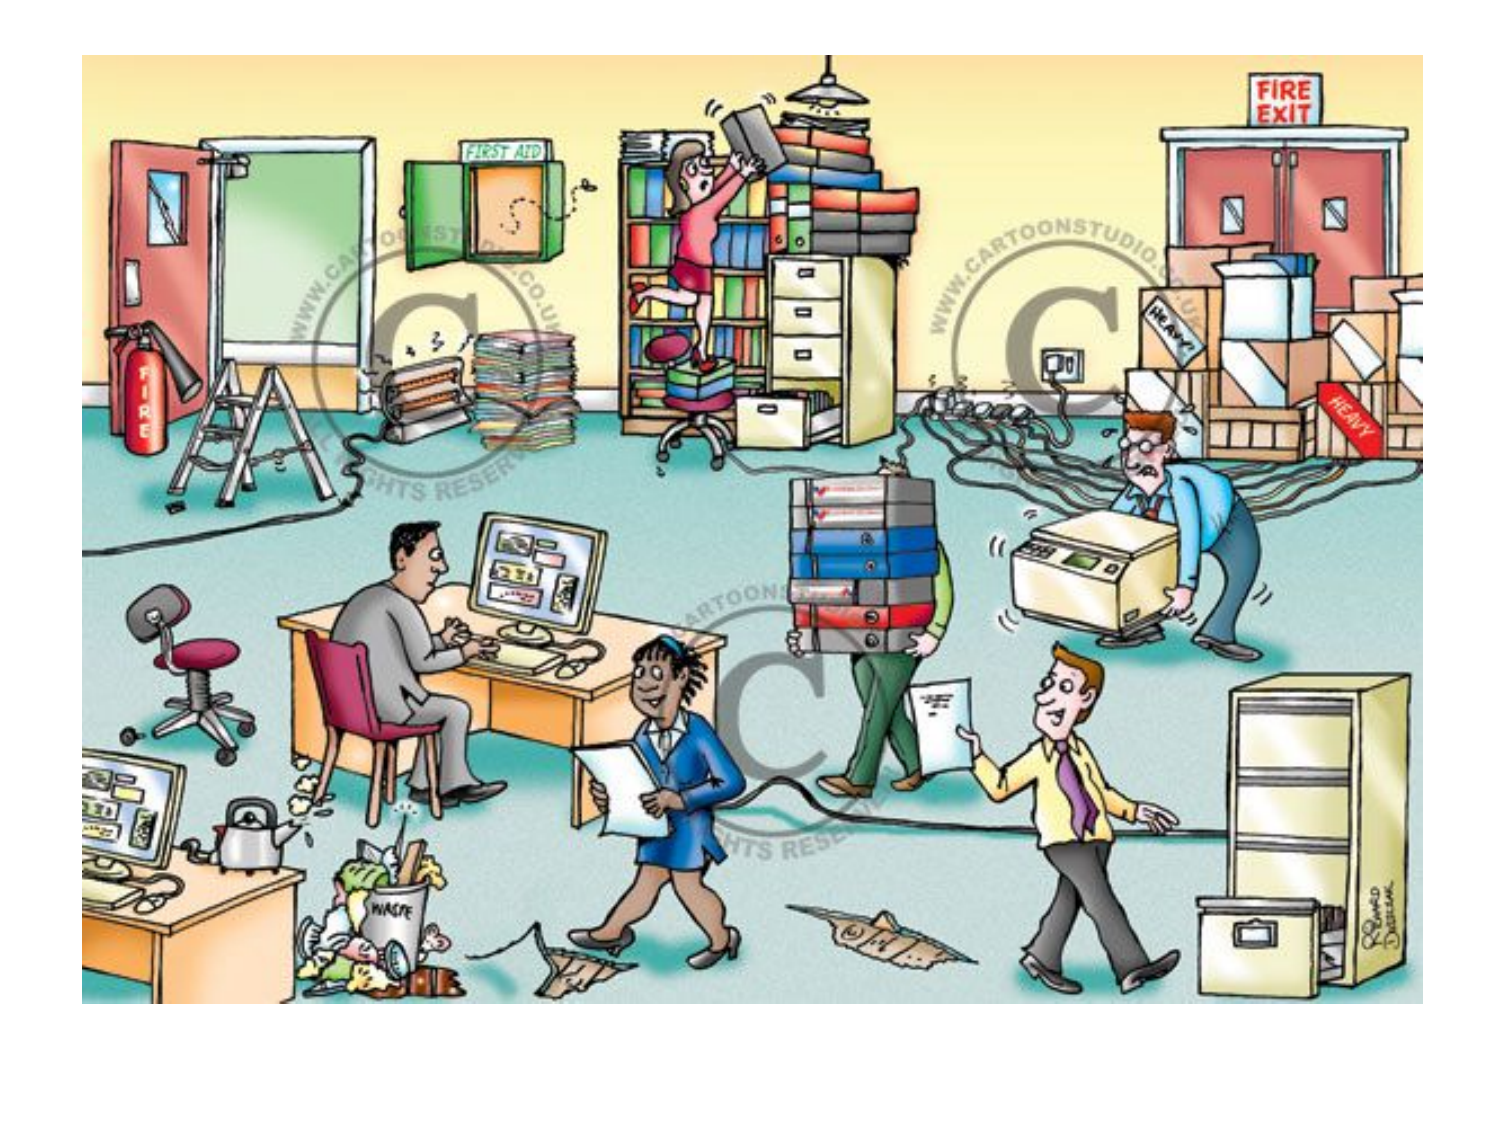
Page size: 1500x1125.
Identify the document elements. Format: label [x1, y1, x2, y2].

picture [82, 55, 1423, 1004]
